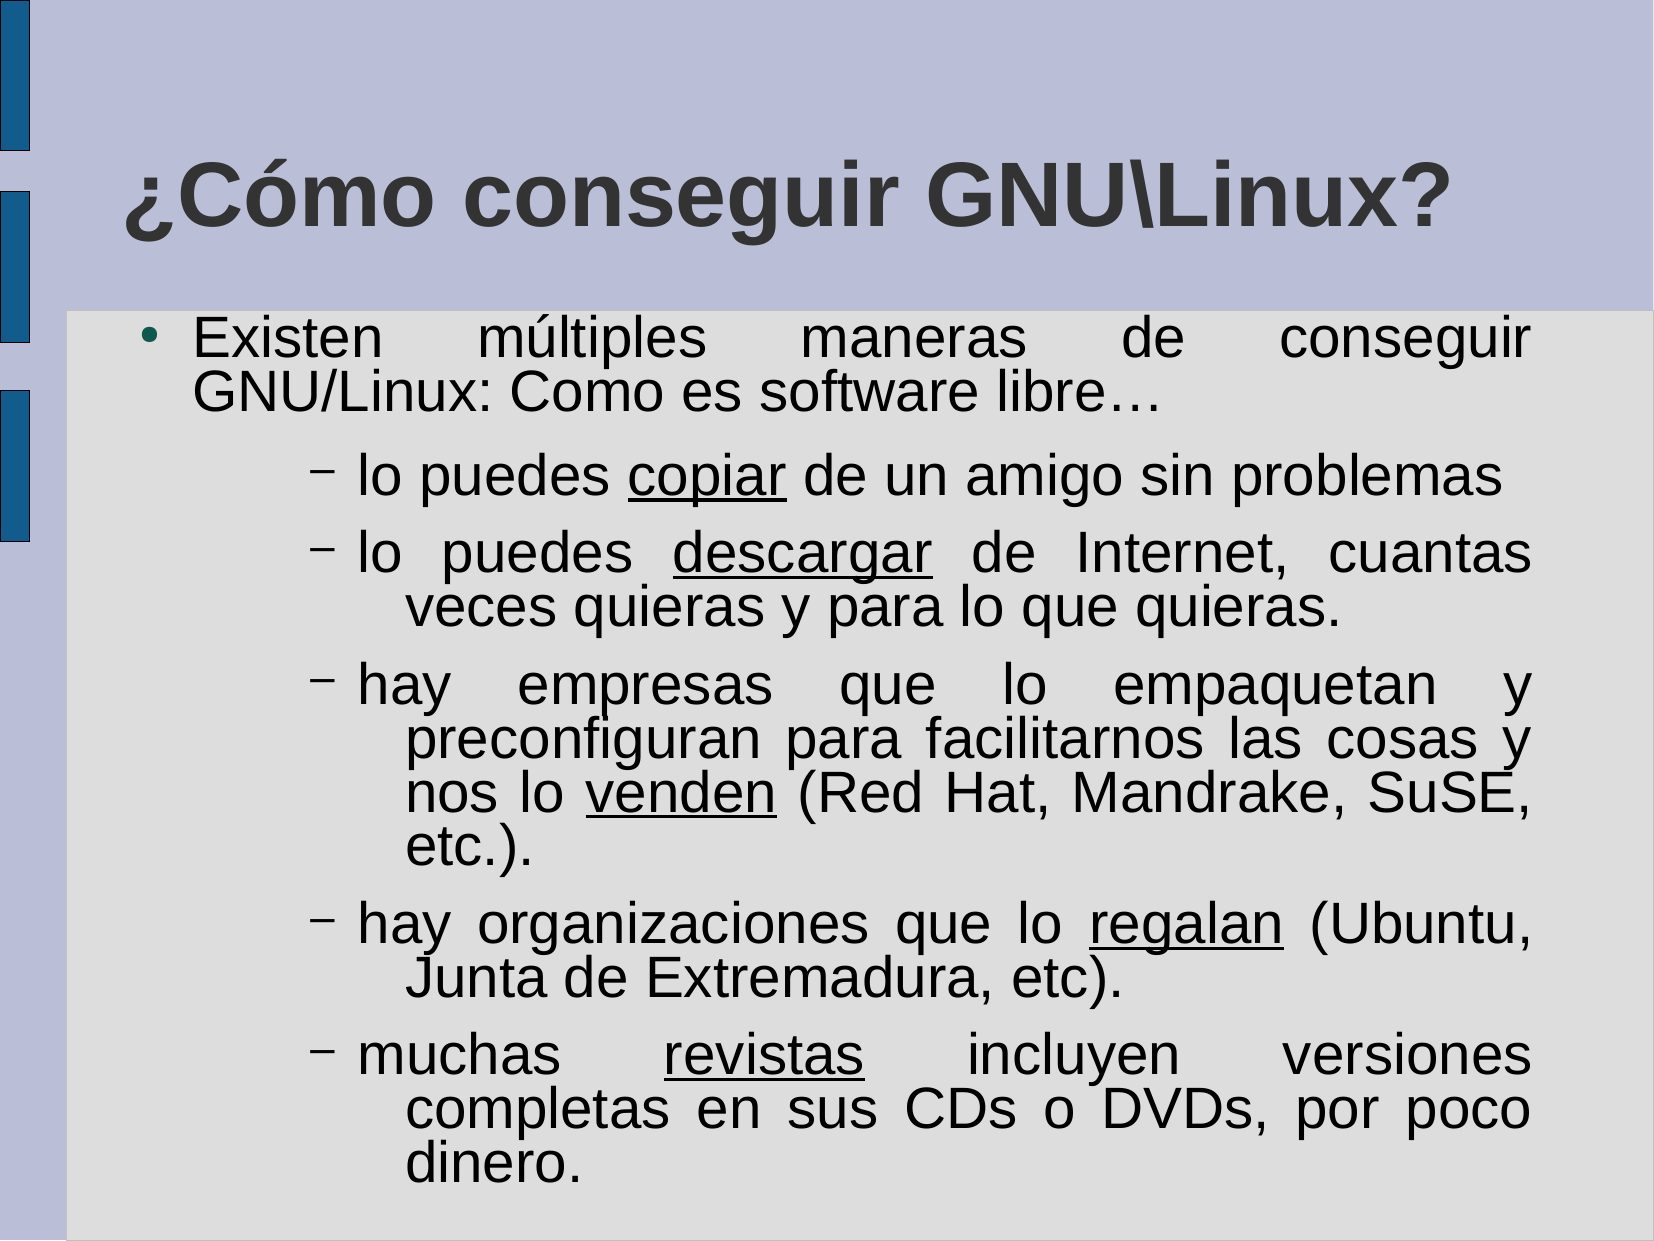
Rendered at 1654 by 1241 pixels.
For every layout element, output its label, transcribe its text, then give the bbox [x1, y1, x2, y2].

list Existen múltiples maneras de conseguir GNU/Linux: Como es software libre… lo puedes copiar de un amigo sin problemas lo puedes descargar de Internet, cuantas veces quieras y para lo que quieras. hay empresas que lo empaquetan y preconfiguran para facilitarnos las cosas y nos lo venden (Red Hat, Mandrake, SuSE, etc.). hay organizaciones que lo regalan (Ubuntu, Junta de Extremadura, etc). muchas revistas incluyen versiones completas en sus CDs o DVDs, por poco dinero. [121, 314, 1534, 1205]
title ¿Cómo conseguir GNU\Linux? [121, 98, 1534, 291]
